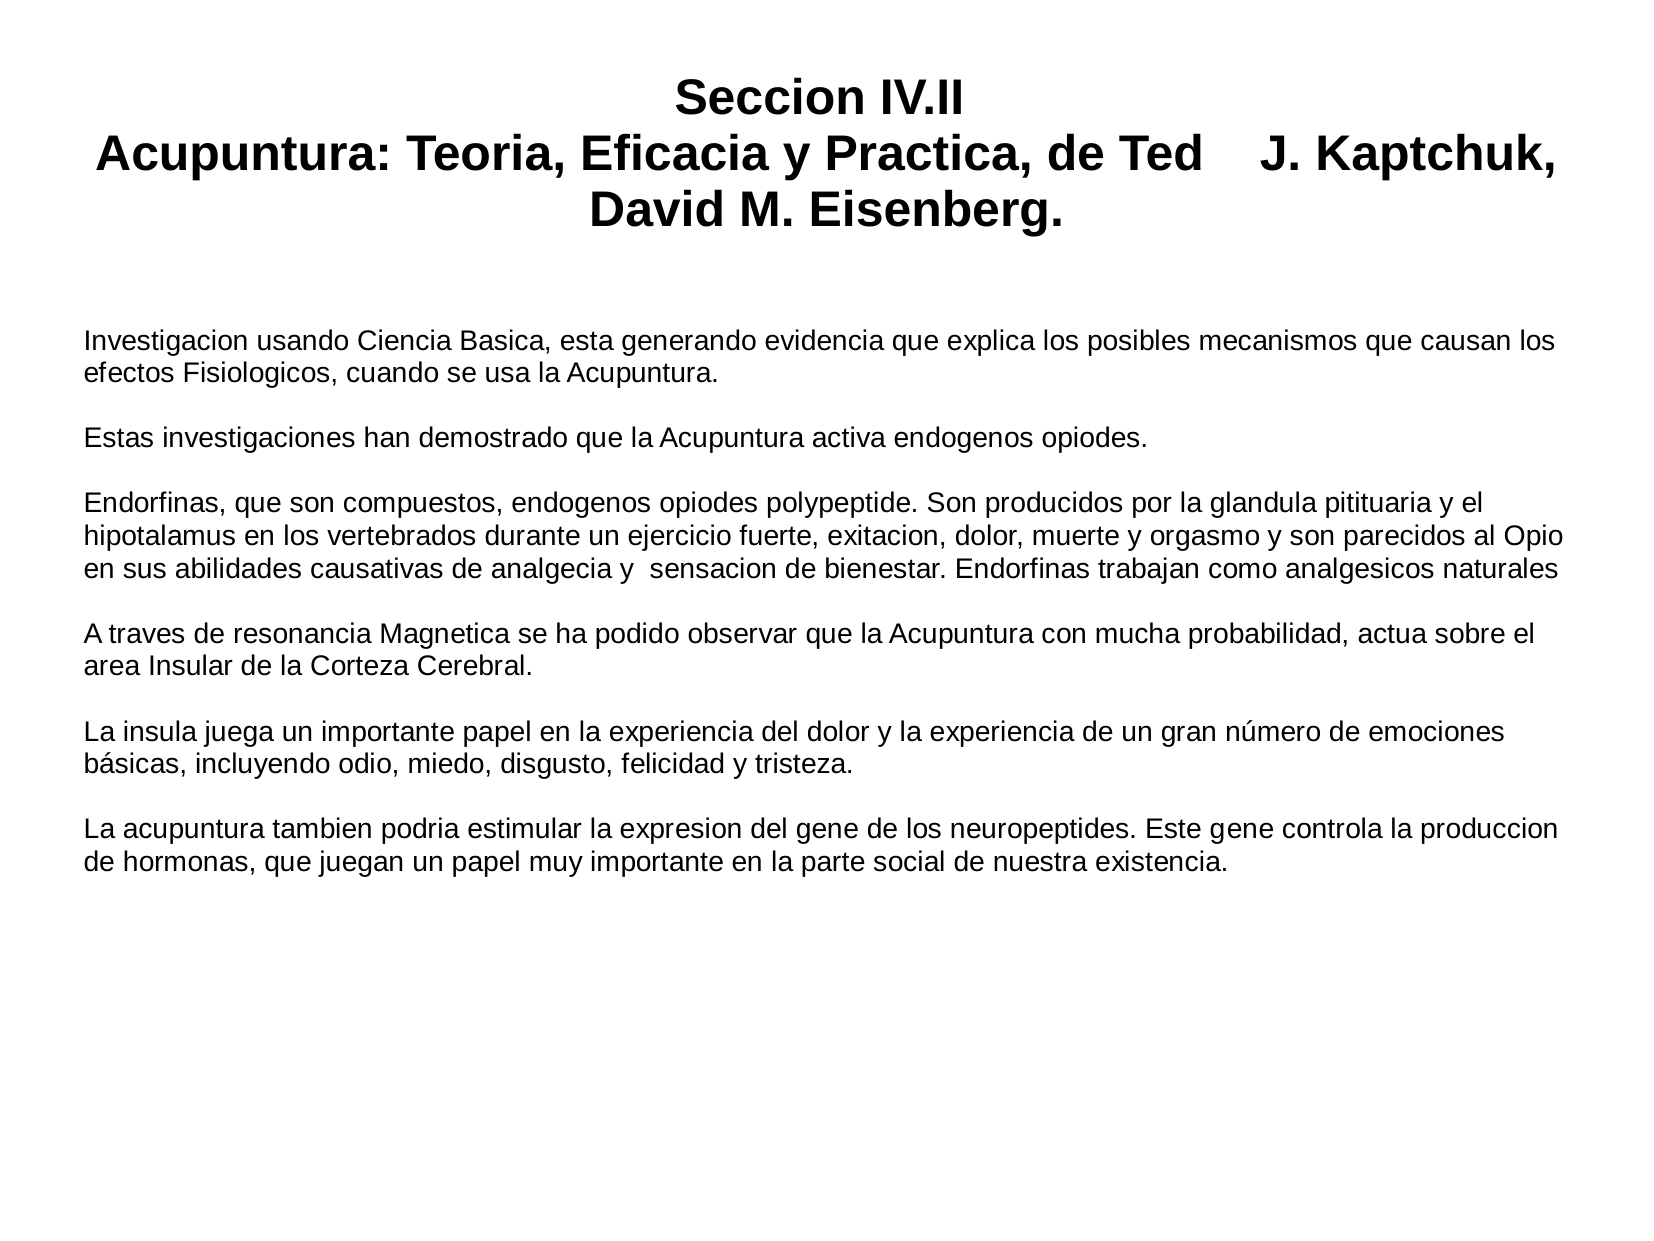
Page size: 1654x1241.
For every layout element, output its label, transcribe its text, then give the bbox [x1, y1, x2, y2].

chart [82, 290, 1570, 1109]
title Seccion IV.II Acupuntura: Teoria, Eficacia y Practica, de Ted J. Kaptchuk, David M. Eisenberg. [82, 56, 1571, 250]
